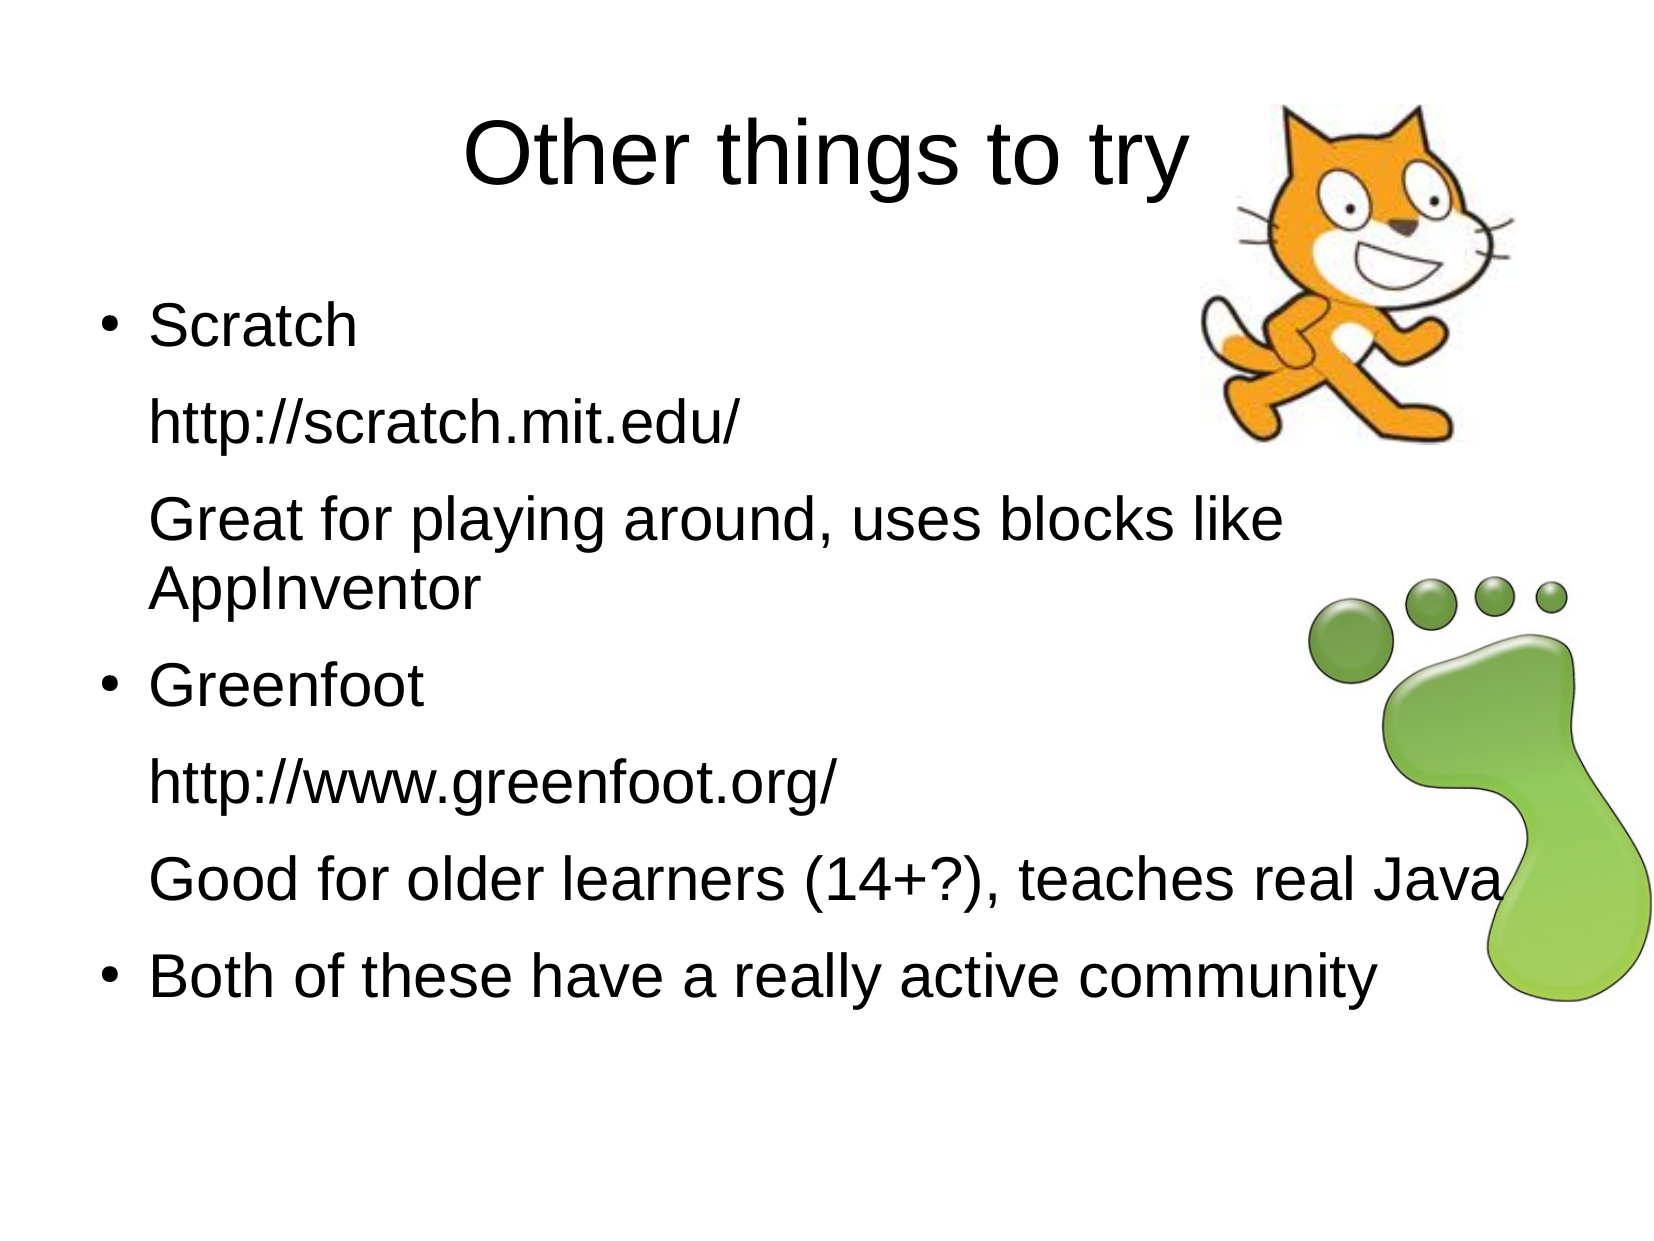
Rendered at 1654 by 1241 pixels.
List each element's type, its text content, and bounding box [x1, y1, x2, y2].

title Other things to try [82, 49, 1571, 257]
list Scratch http://scratch.mit.edu/ Great for playing around, uses blocks like AppInventor Greenfoot http://www.greenfoot.org/ Good for older learners (14+?), teaches real Java Both of these have a really active community [82, 290, 1531, 1066]
picture [1200, 257, 1516, 290]
picture [1531, 559, 1654, 1021]
